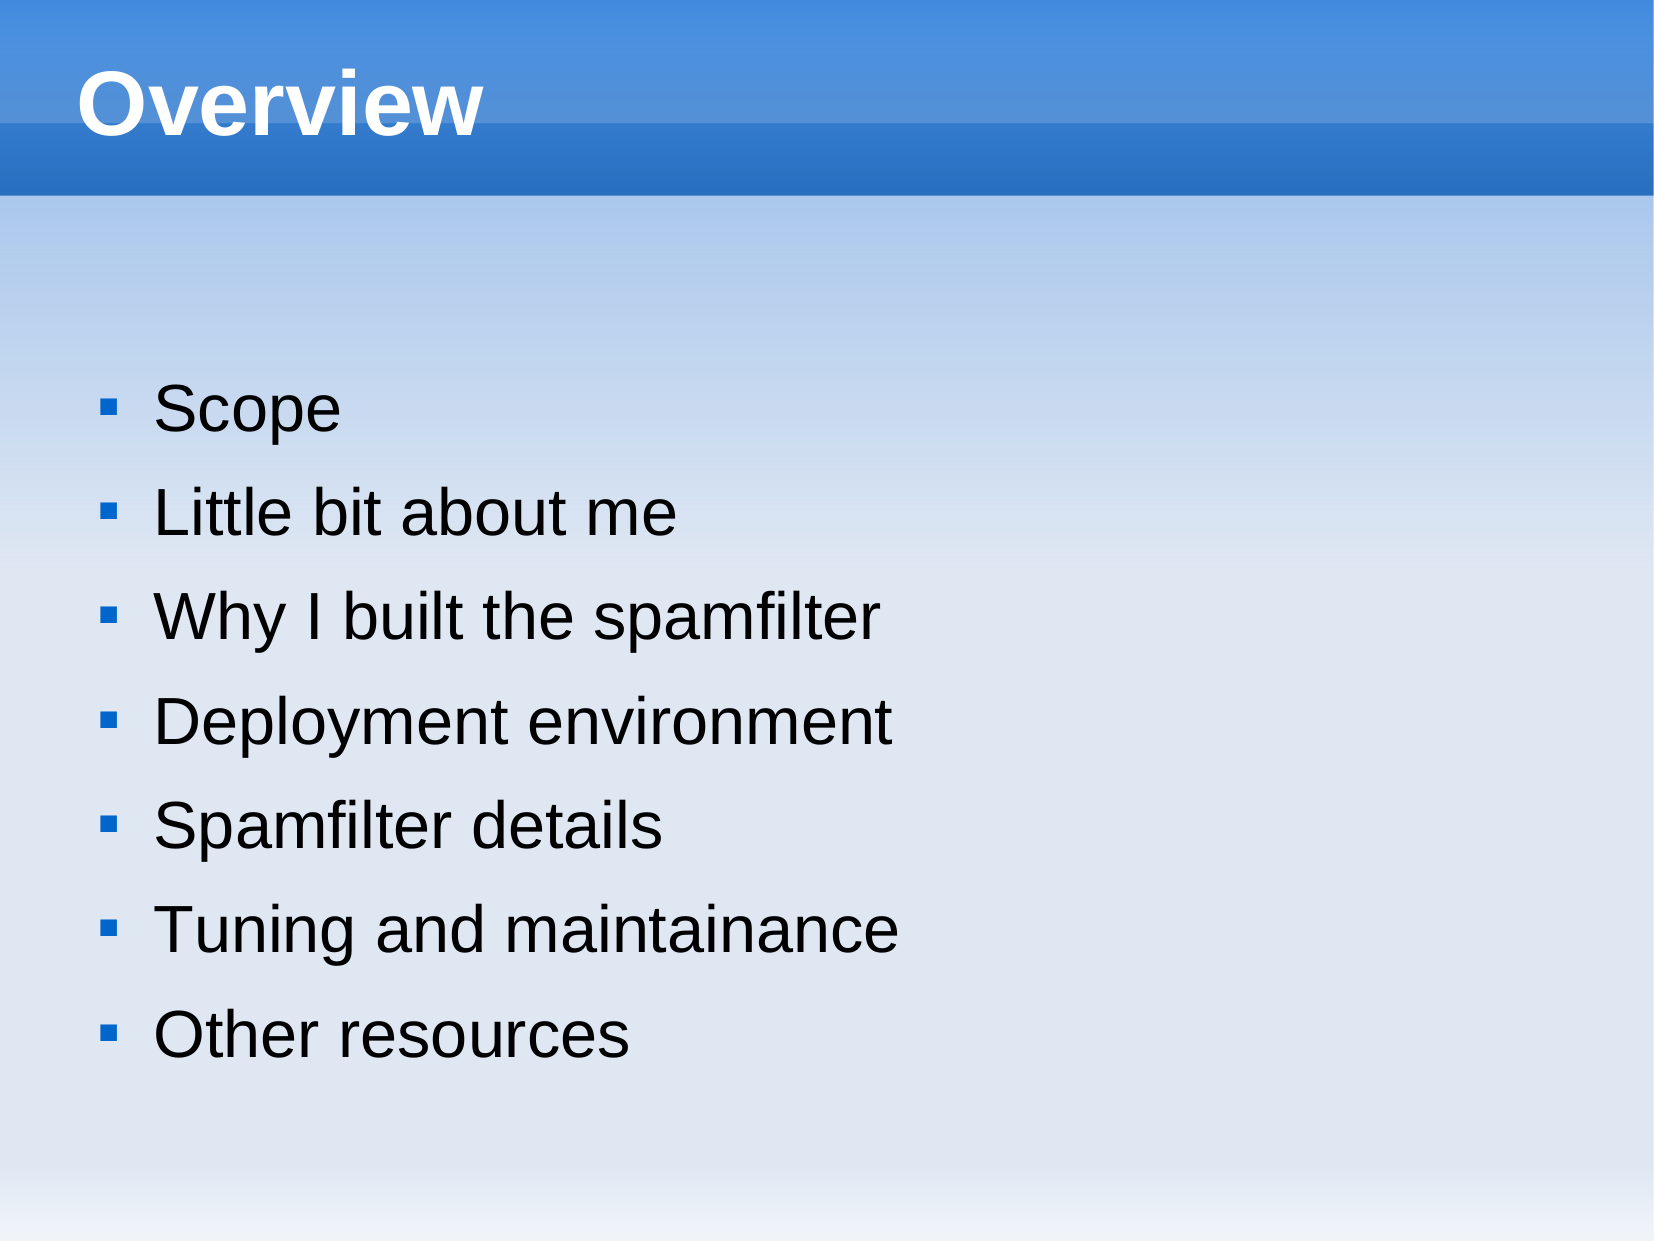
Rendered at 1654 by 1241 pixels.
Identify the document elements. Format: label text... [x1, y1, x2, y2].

picture [0, 0, 1654, 1241]
list Scope Little bit about me Why I built the spamfilter Deployment environment Spamfilter details Tuning and maintainance Other resources [82, 290, 1571, 1143]
title Overview [76, 0, 1565, 208]
